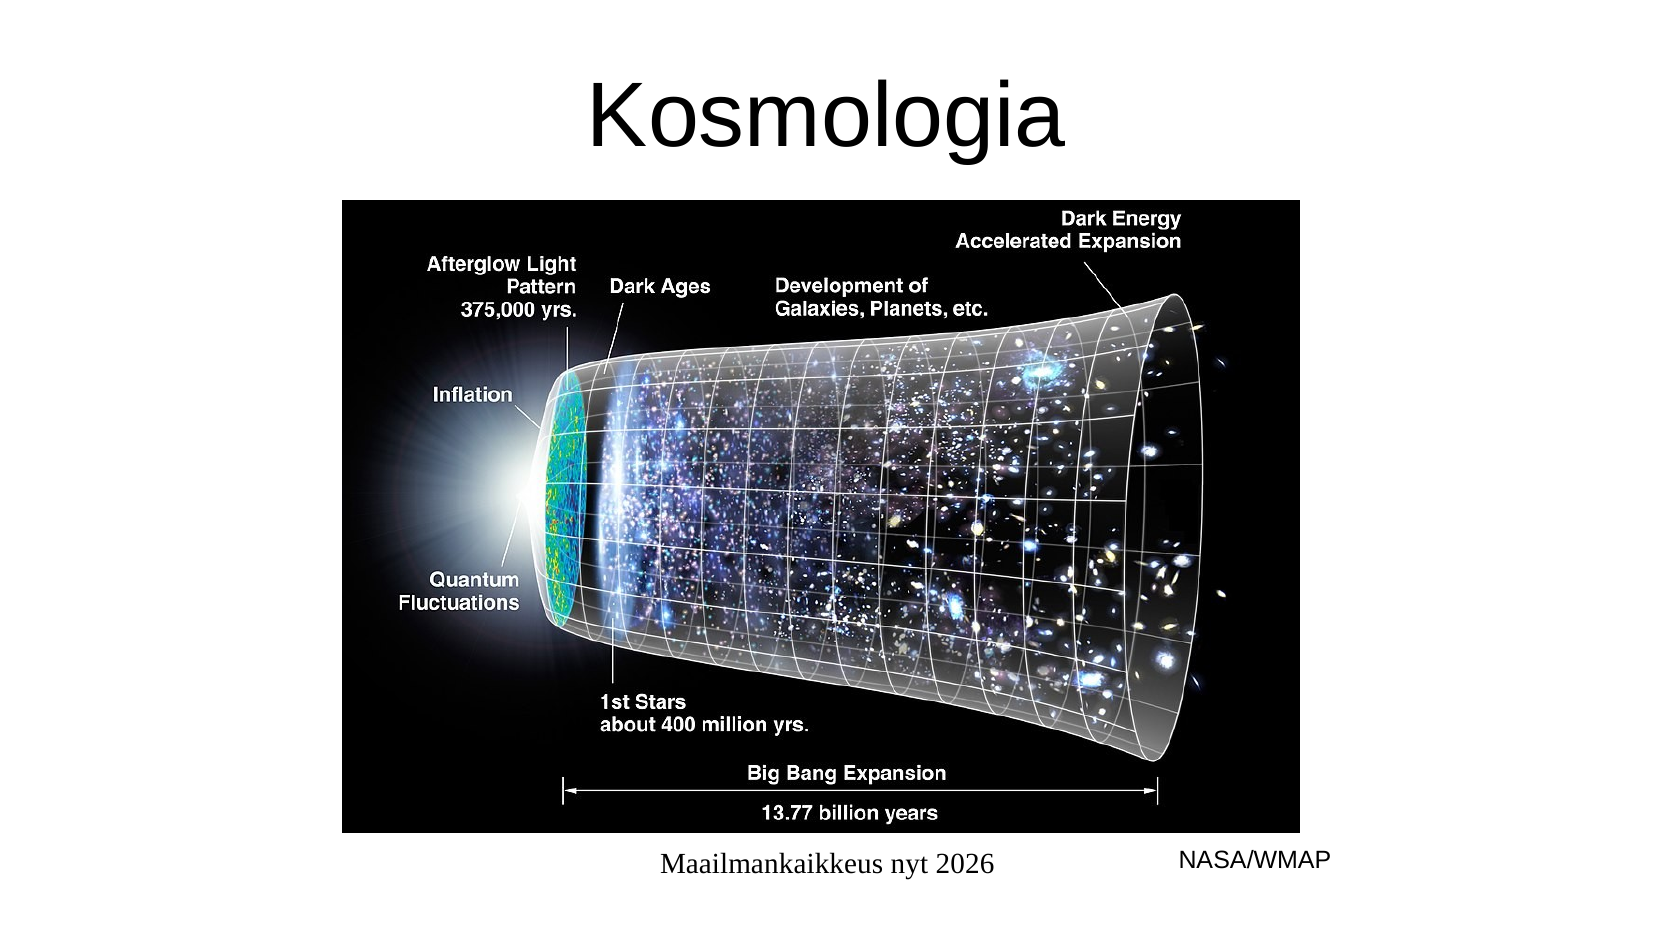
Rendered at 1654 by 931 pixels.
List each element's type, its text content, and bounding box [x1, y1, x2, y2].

text_box NASA/WMAP [1163, 838, 1347, 882]
title Kosmologia [82, 37, 1571, 193]
picture [342, 200, 1300, 833]
